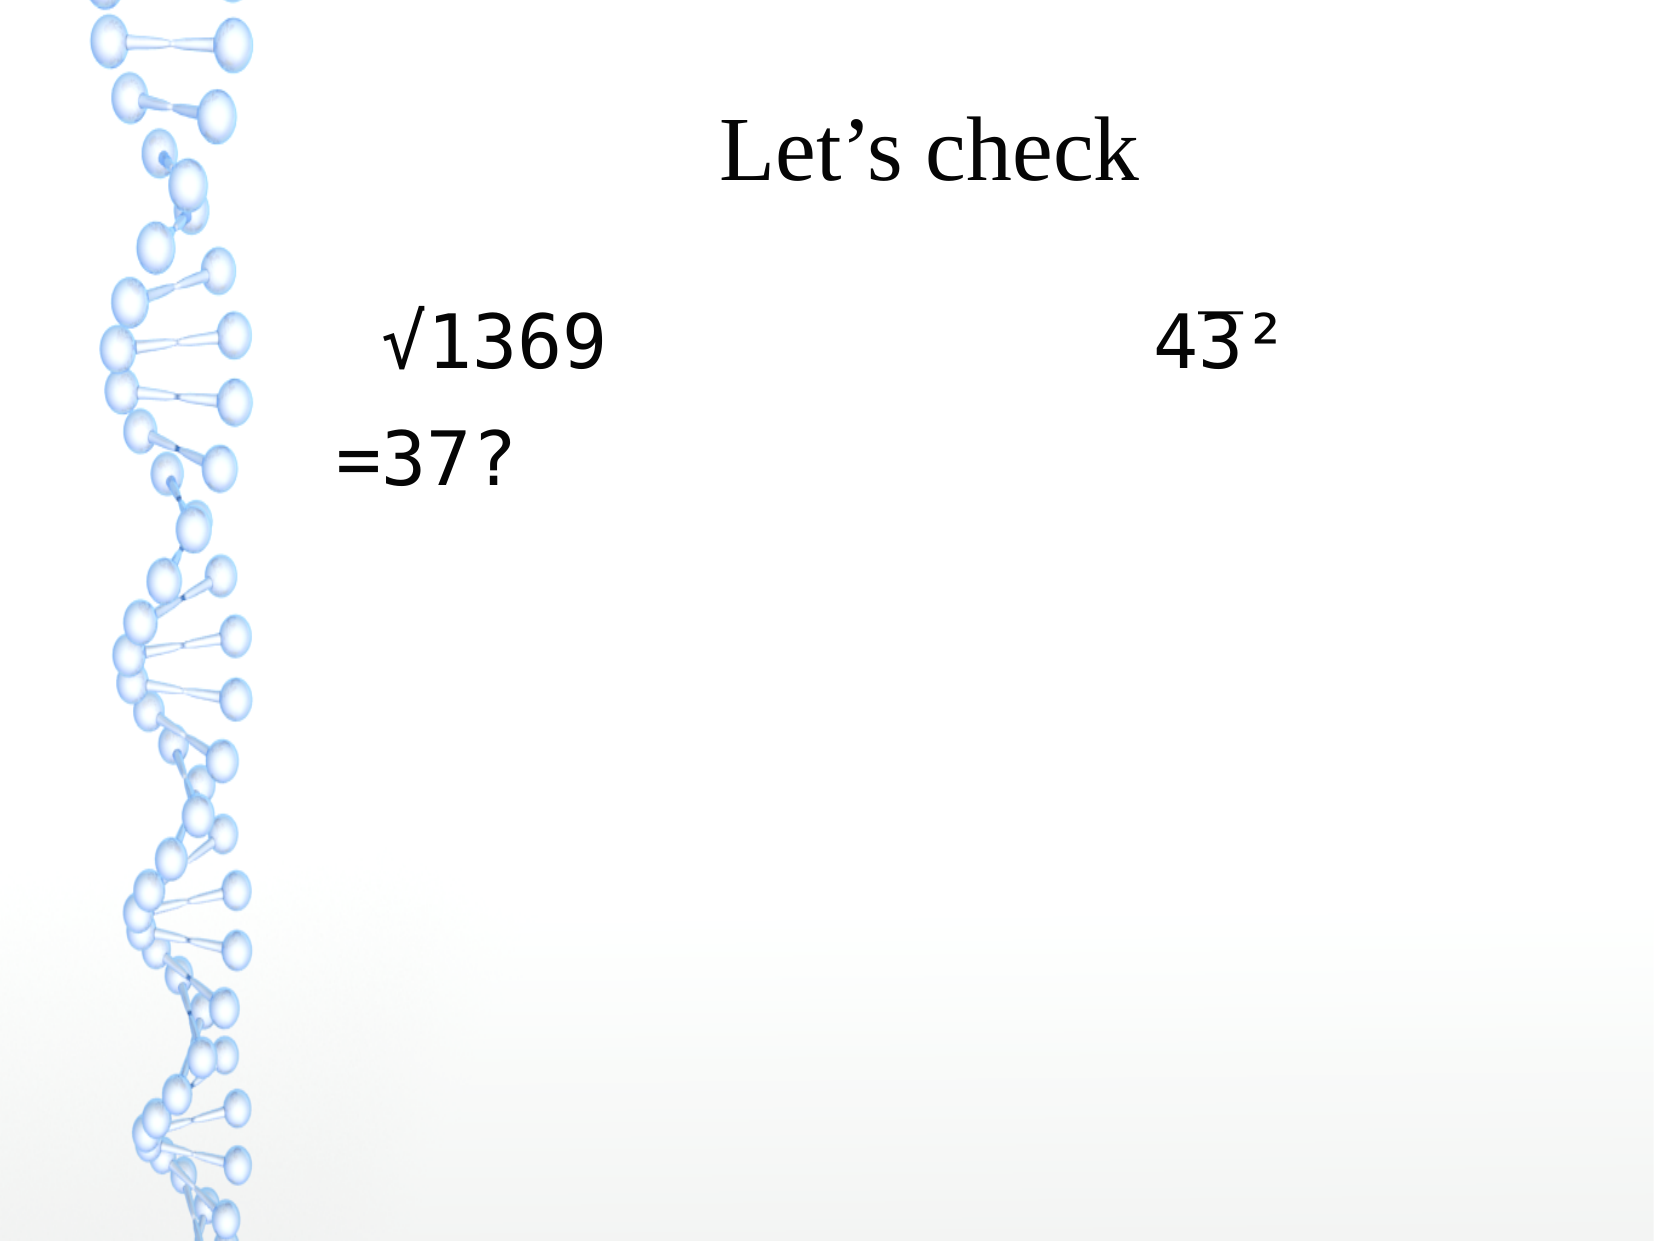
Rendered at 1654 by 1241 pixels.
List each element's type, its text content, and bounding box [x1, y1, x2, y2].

picture [0, 0, 1654, 1241]
list 4̅3² [946, 299, 1595, 1019]
title Let’s check [265, 47, 1595, 252]
list √1369 =37? [265, 299, 915, 1019]
